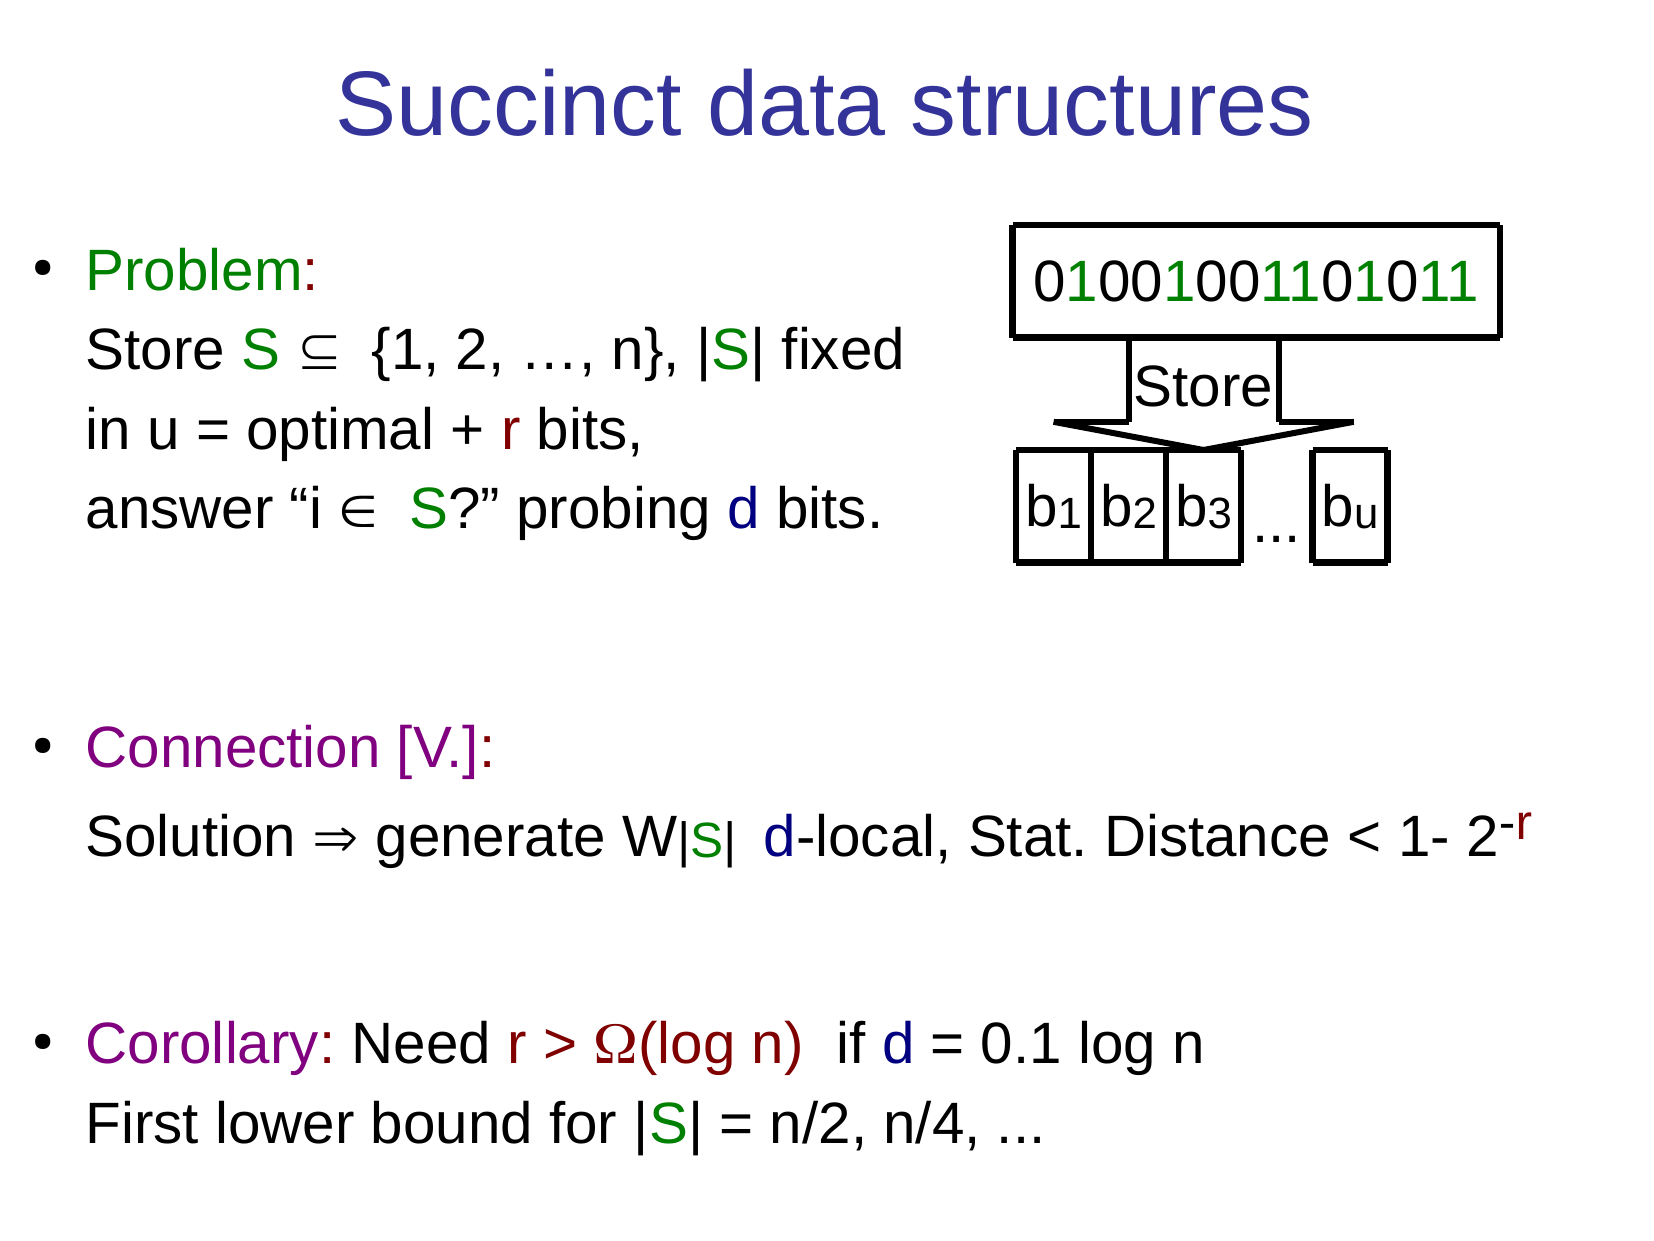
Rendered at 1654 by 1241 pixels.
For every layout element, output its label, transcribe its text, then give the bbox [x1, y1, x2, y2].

text_box b2 [1090, 450, 1166, 563]
text_box b1 [1015, 450, 1090, 563]
text_box 01001001101011 [1012, 225, 1501, 338]
list Problem: Store S  {1, 2, …, n}, |S| fixed in u = optimal + r bits, answer “i  S?” probing d bits. Connection [V.]: Solution  generate W|S| d-local, Stat. Distance < 1- 2-r Corollary: Need r > (log n) if d = 0.1 log n First lower bound for |S| = n/2, n/4, ... [0, 149, 1654, 1241]
text_box b3 [1166, 450, 1242, 563]
text_box Store [1053, 337, 1354, 451]
text_box ... [1237, 482, 1351, 563]
text_box bu [1312, 450, 1388, 563]
title Succinct data structures [0, 0, 1651, 207]
